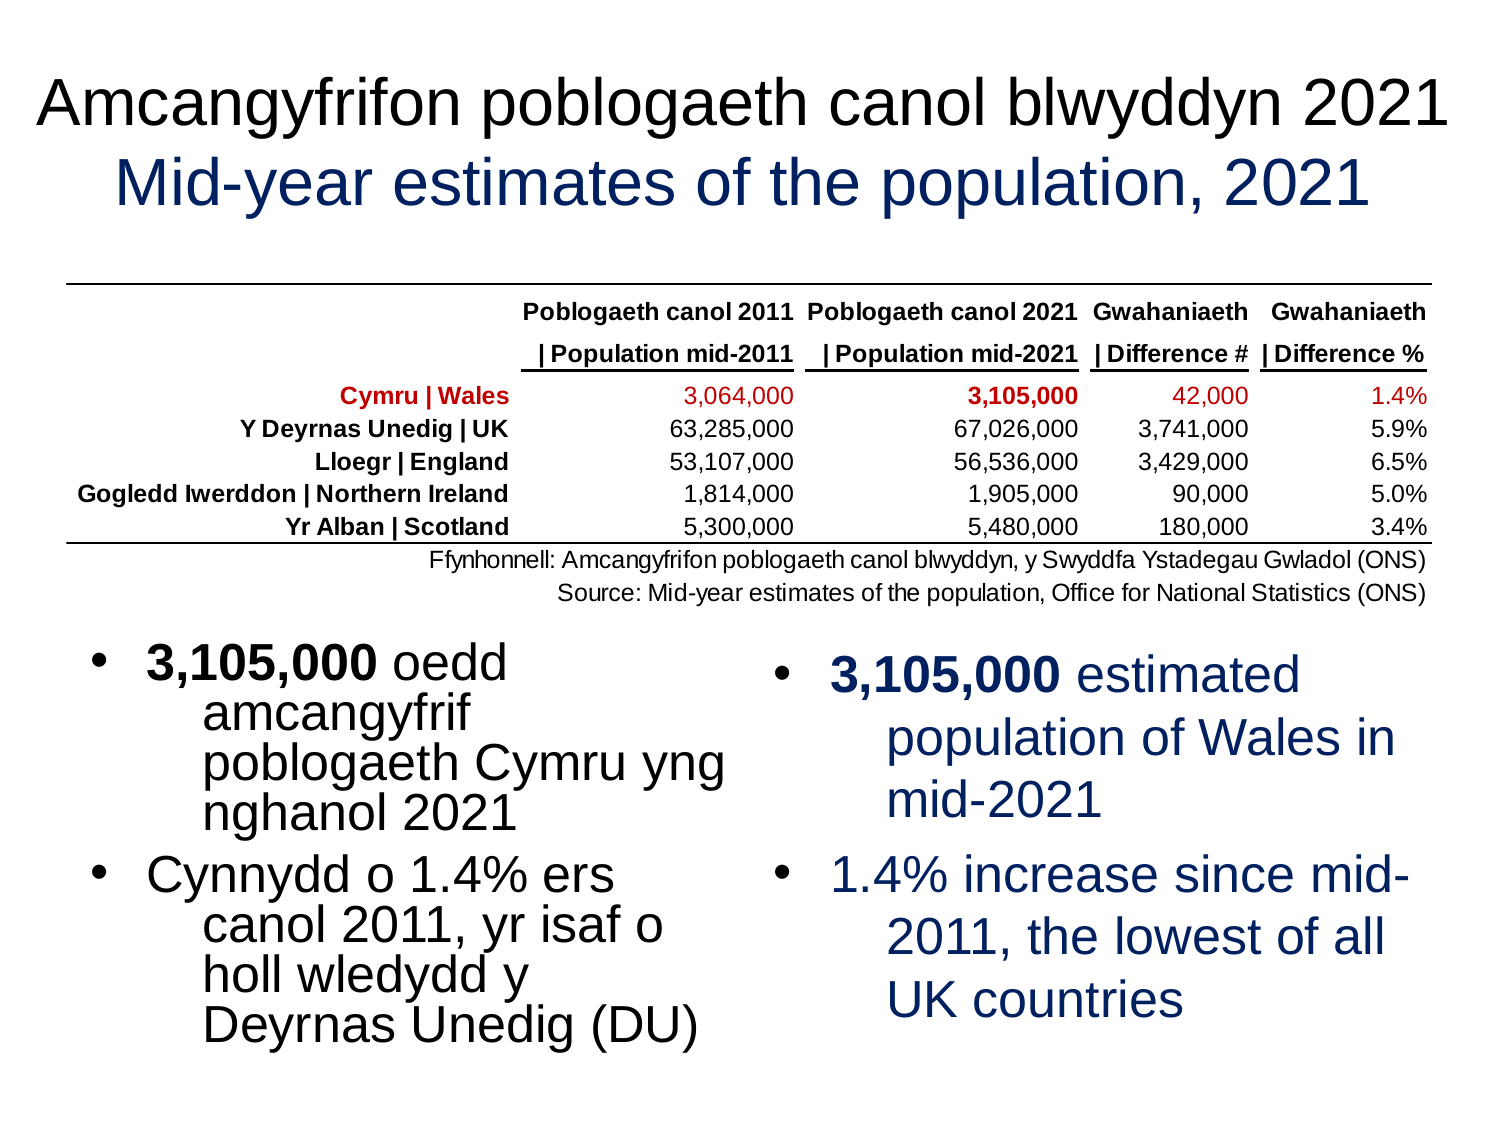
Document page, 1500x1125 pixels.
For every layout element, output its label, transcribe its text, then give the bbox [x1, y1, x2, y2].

title Amcangyfrifon poblogaeth canol blwyddyn 2021 Mid-year estimates of the population, 2021 [17, 45, 1471, 233]
list 3,105,000 oedd amcangyfrif poblogaeth Cymru yng nghanol 2021 Cynnydd o 1.4% ers canol 2011, yr isaf o holl wledydd y Deyrnas Unedig (DU) [75, 633, 751, 1080]
picture [66, 283, 1434, 610]
text_box 3,105,000 estimated population of Wales in mid-2021 1.4% increase since mid-2011, the lowest of all UK countries [758, 633, 1434, 1080]
